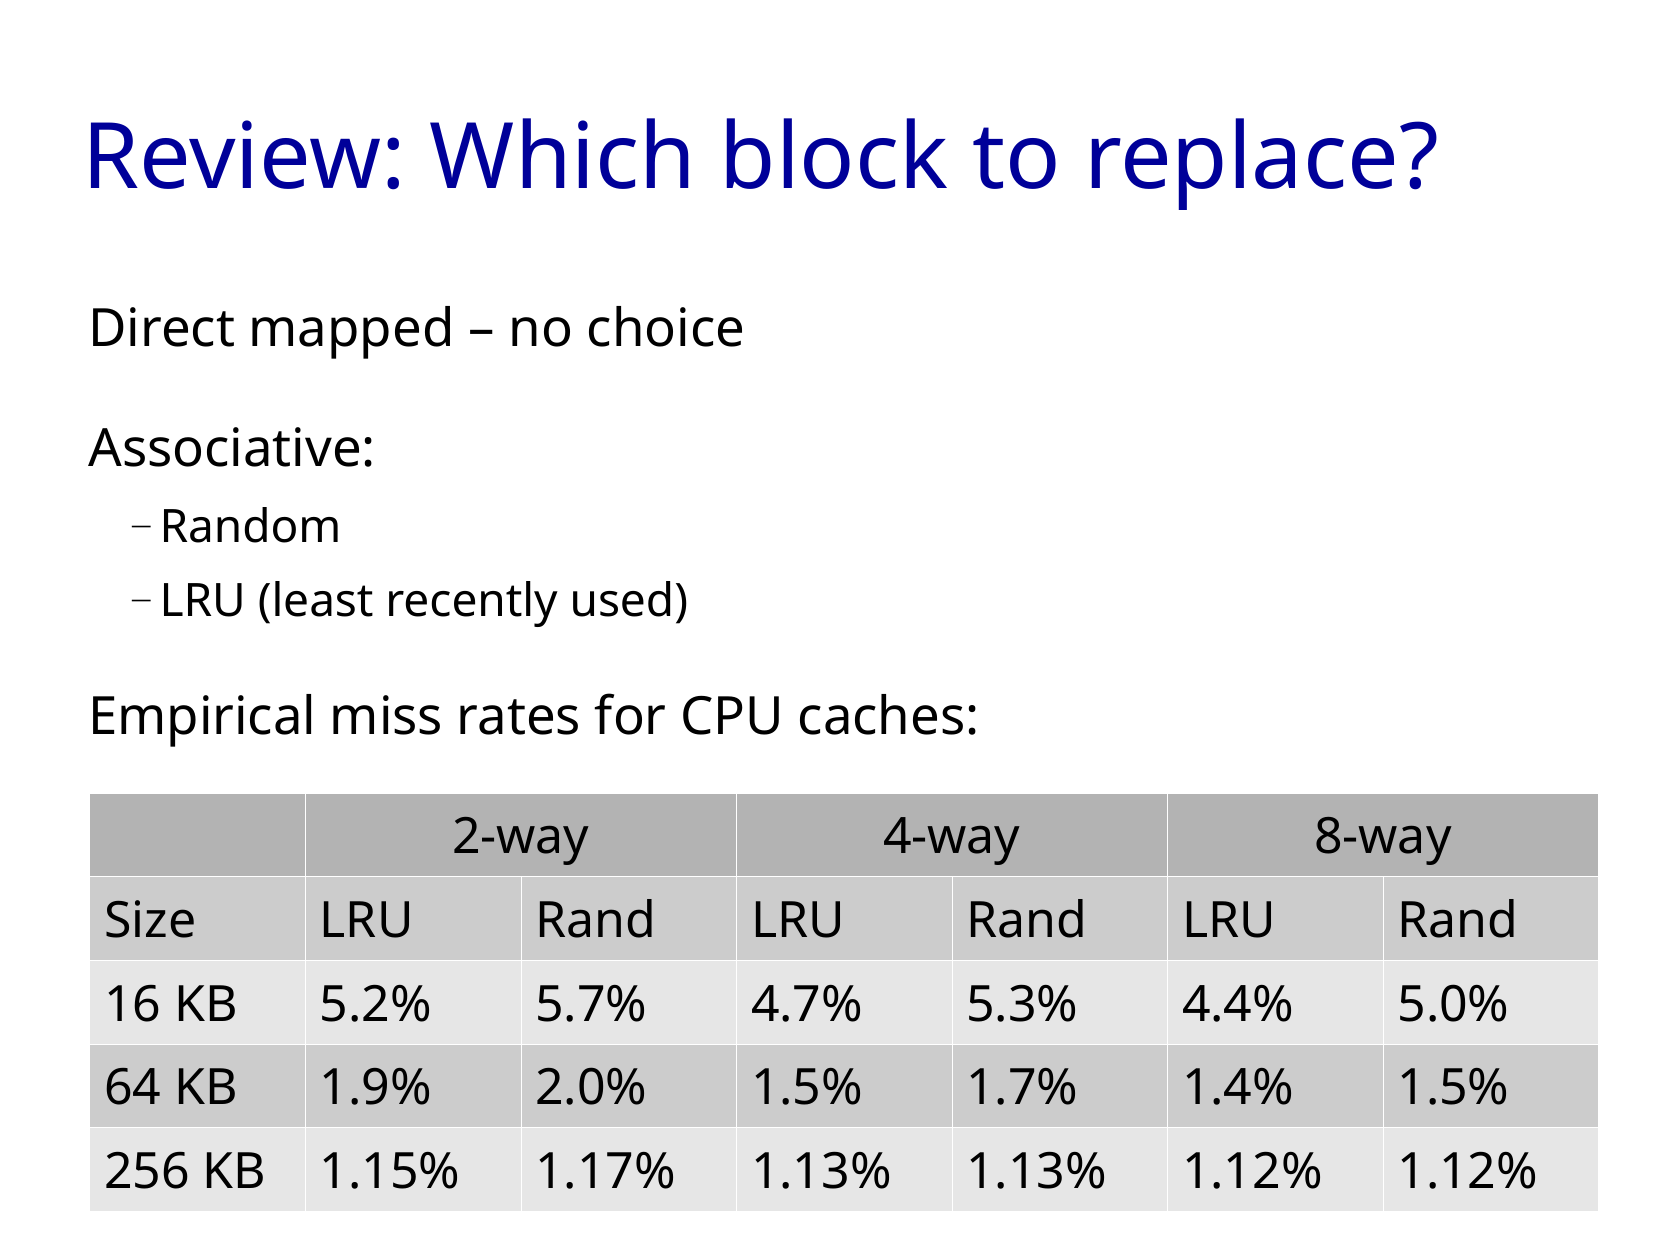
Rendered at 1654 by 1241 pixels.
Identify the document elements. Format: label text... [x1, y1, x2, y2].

table_cell 5.2% [306, 961, 521, 1044]
list Direct mapped – no choice Associative: Random LRU (least recently used) Empirical miss rates for CPU caches: [60, 290, 1571, 751]
table_cell 1.5% [1384, 1045, 1598, 1127]
table_cell 2.0% [522, 1045, 736, 1127]
table_cell Rand [1384, 877, 1598, 960]
table_cell 1.5% [737, 1045, 952, 1127]
table_cell LRU [306, 877, 521, 960]
table_cell 256 KB [90, 1128, 305, 1211]
table_cell 5.7% [522, 961, 736, 1044]
table_header 8-way [1168, 794, 1598, 876]
table_cell Rand [522, 877, 736, 960]
table_cell 1.12% [1384, 1128, 1598, 1211]
table_cell 5.0% [1384, 961, 1598, 1044]
table_cell 1.13% [737, 1128, 952, 1211]
table_cell 1.9% [306, 1045, 521, 1127]
table_cell 4.4% [1168, 961, 1383, 1044]
table_cell 16 KB [90, 961, 305, 1044]
table_cell 1.15% [306, 1128, 521, 1211]
title Review: Which block to replace? [82, 49, 1571, 257]
table_header [90, 794, 305, 876]
table_cell 1.12% [1168, 1128, 1383, 1211]
table_cell Size [90, 877, 305, 960]
table_cell 1.4% [1168, 1045, 1383, 1127]
table_cell 5.3% [953, 961, 1167, 1044]
table_cell 64 KB [90, 1045, 305, 1127]
table_header 2-way [306, 794, 736, 876]
table_cell LRU [737, 877, 952, 960]
table_cell Rand [953, 877, 1167, 960]
table_cell 4.7% [737, 961, 952, 1044]
table_cell 1.13% [953, 1128, 1167, 1211]
table_cell 1.7% [953, 1045, 1167, 1127]
table_cell 1.17% [522, 1128, 736, 1211]
table_cell LRU [1168, 877, 1383, 960]
table_header 4-way [737, 794, 1167, 876]
